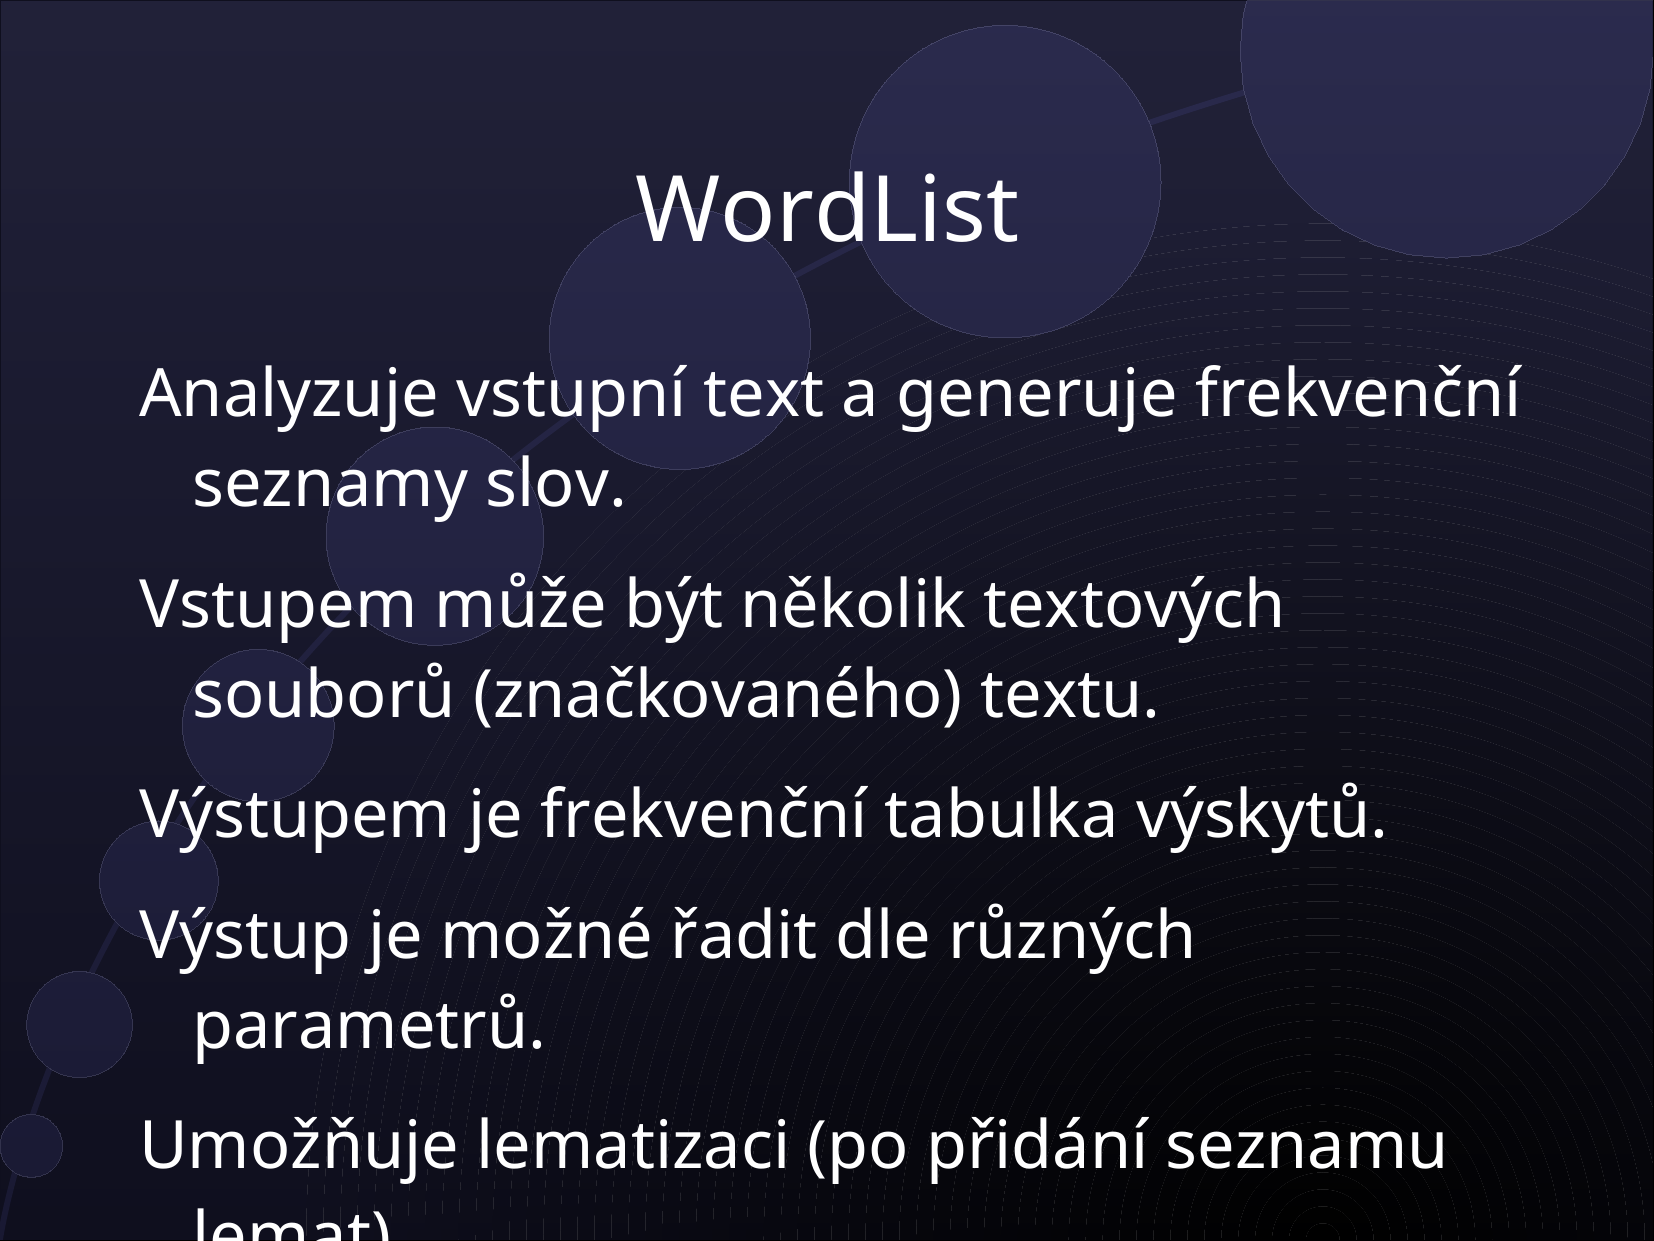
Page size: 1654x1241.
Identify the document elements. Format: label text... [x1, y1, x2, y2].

list Analyzuje vstupní text a generuje frekvenční seznamy slov. Vstupem může být několik textových souborů (značkovaného) textu. Výstupem je frekvenční tabulka výskytů. Výstup je možné řadit dle různých parametrů. Umožňuje lematizaci (po přidání seznamu lemat). [121, 344, 1534, 1185]
title WordList [121, 102, 1534, 311]
